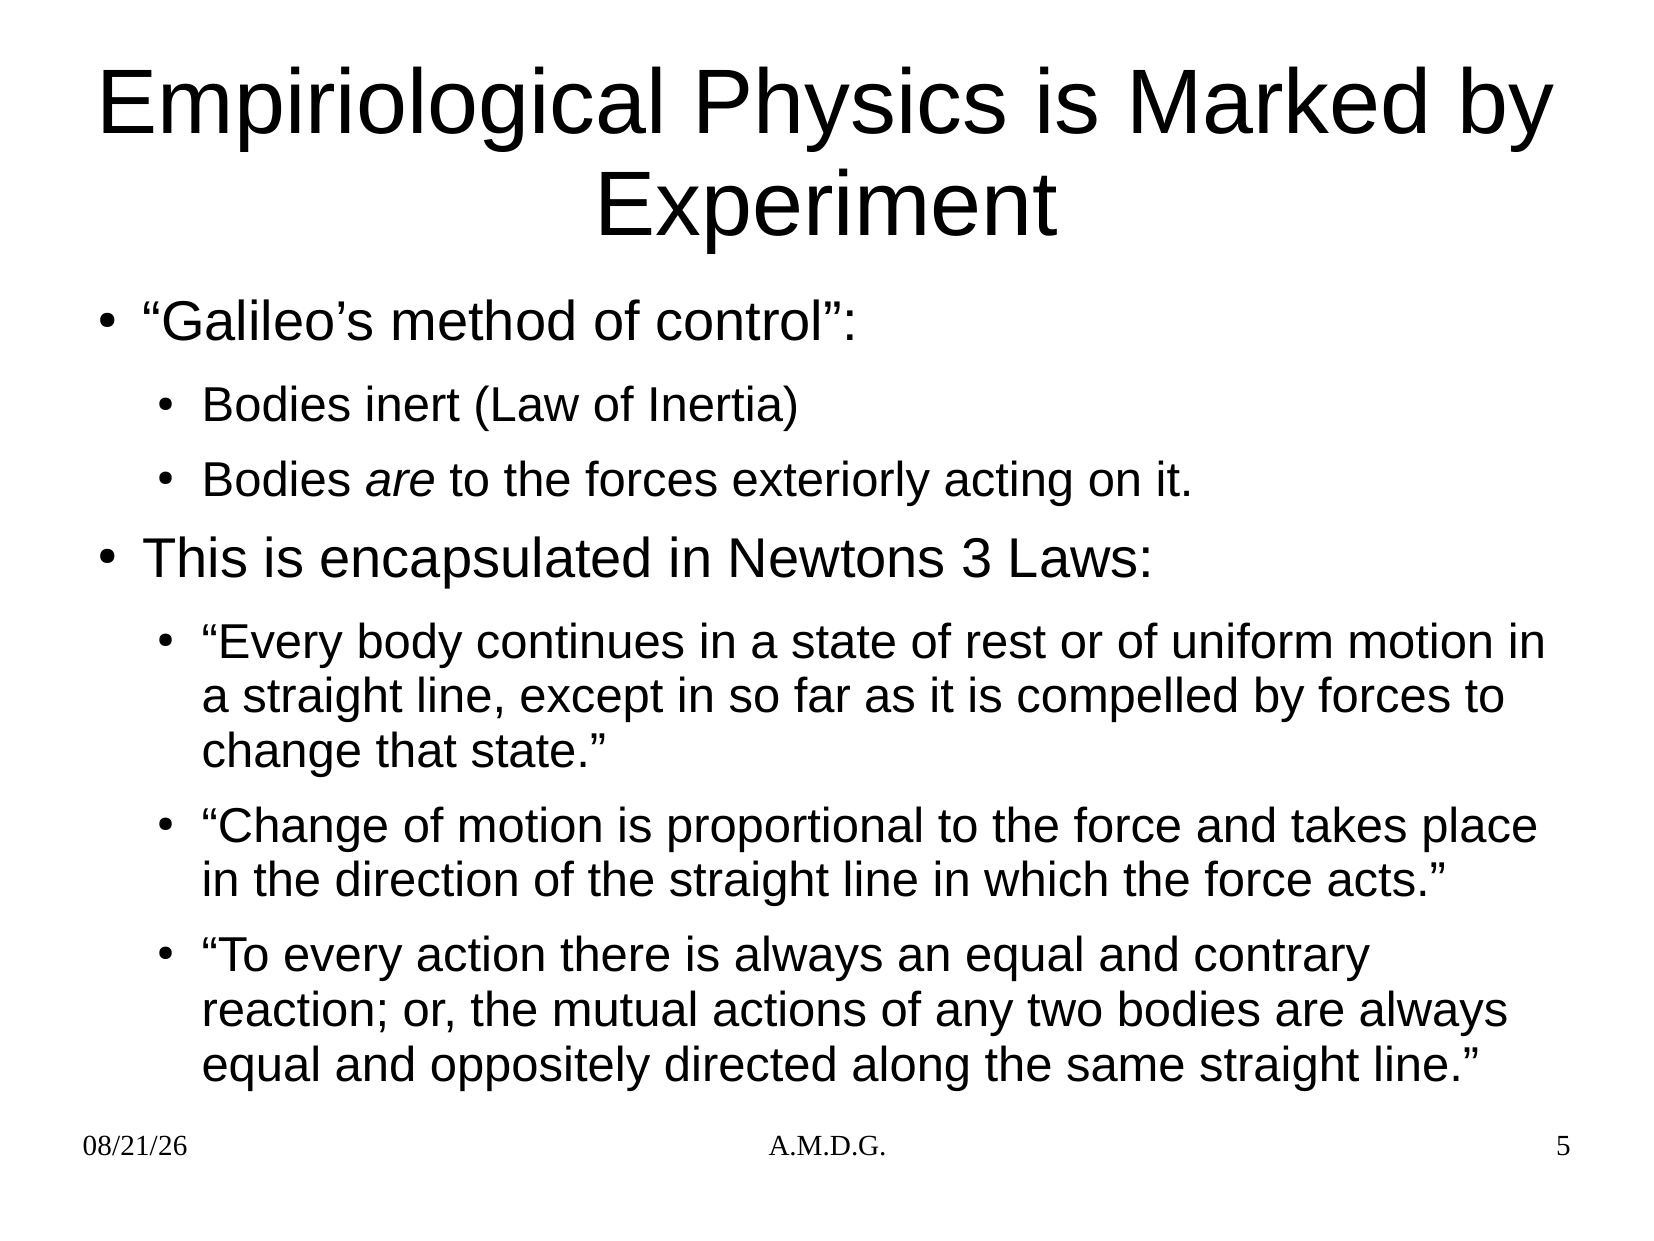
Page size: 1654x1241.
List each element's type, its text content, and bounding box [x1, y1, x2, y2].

list “Galileo’s method of control”: Bodies inert (Law of Inertia) Bodies are to the forces exteriorly acting on it. This is encapsulated in Newtons 3 Laws: “Every body continues in a state of rest or of uniform motion in a straight line, except in so far as it is compelled by forces to change that state.” “Change of motion is proportional to the force and takes place in the direction of the straight line in which the force acts.” “To every action there is always an equal and contrary reaction; or, the mutual actions of any two bodies are always equal and oppositely directed along the same straight line.” [82, 290, 1571, 1109]
title Empiriological Physics is Marked by Experiment [82, 49, 1571, 257]
